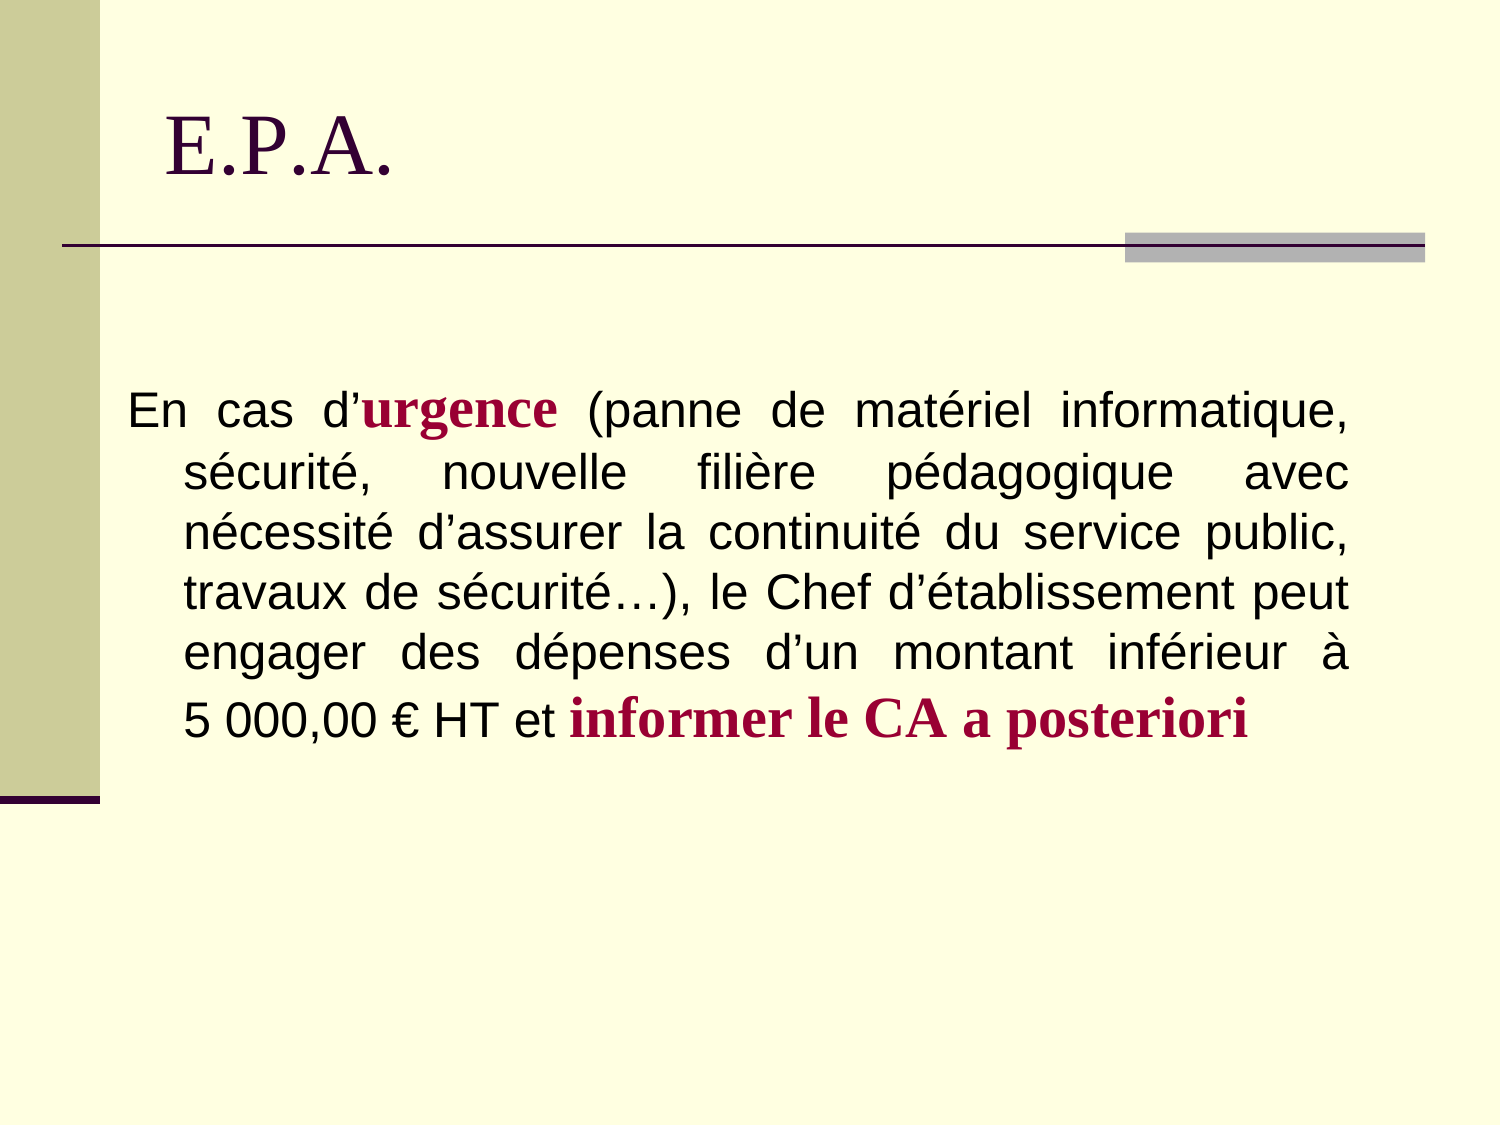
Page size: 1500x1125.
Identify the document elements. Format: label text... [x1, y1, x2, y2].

list En cas d’urgence (panne de matériel informatique, sécurité, nouvelle filière pédagogique avec nécessité d’assurer la continuité du service public, travaux de sécurité…), le Chef d’établissement peut engager des dépenses d’un montant inférieur à 5 000,00 € HT et informer le CA a posteriori [112, 361, 1365, 840]
title E.P.A. [150, 45, 1426, 234]
